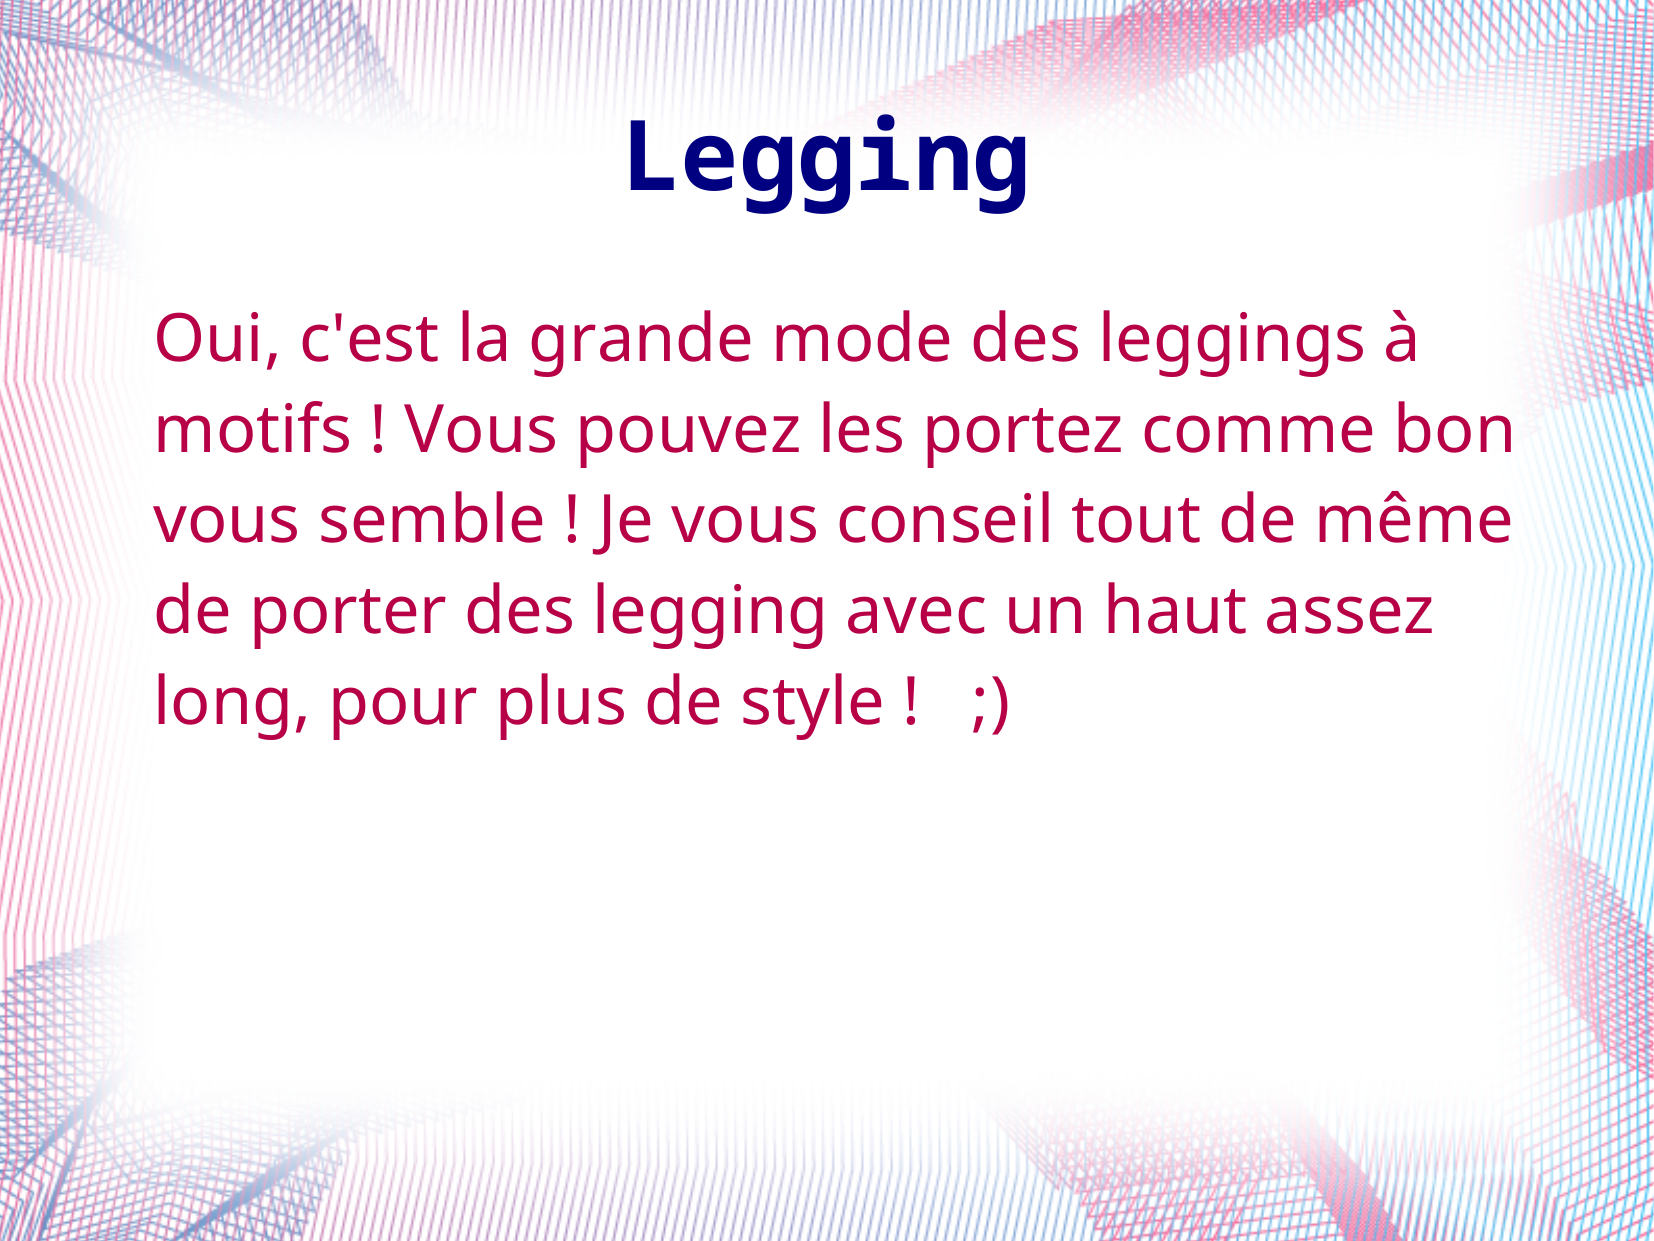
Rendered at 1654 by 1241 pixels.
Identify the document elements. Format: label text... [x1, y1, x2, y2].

title Legging [82, 49, 1571, 257]
picture [0, 0, 1654, 1241]
list Oui, c'est la grande mode des leggings à motifs ! Vous pouvez les portez comme bon vous semble ! Je vous conseil tout de même de porter des legging avec un haut assez long, pour plus de style ! ;) [82, 290, 1571, 1109]
